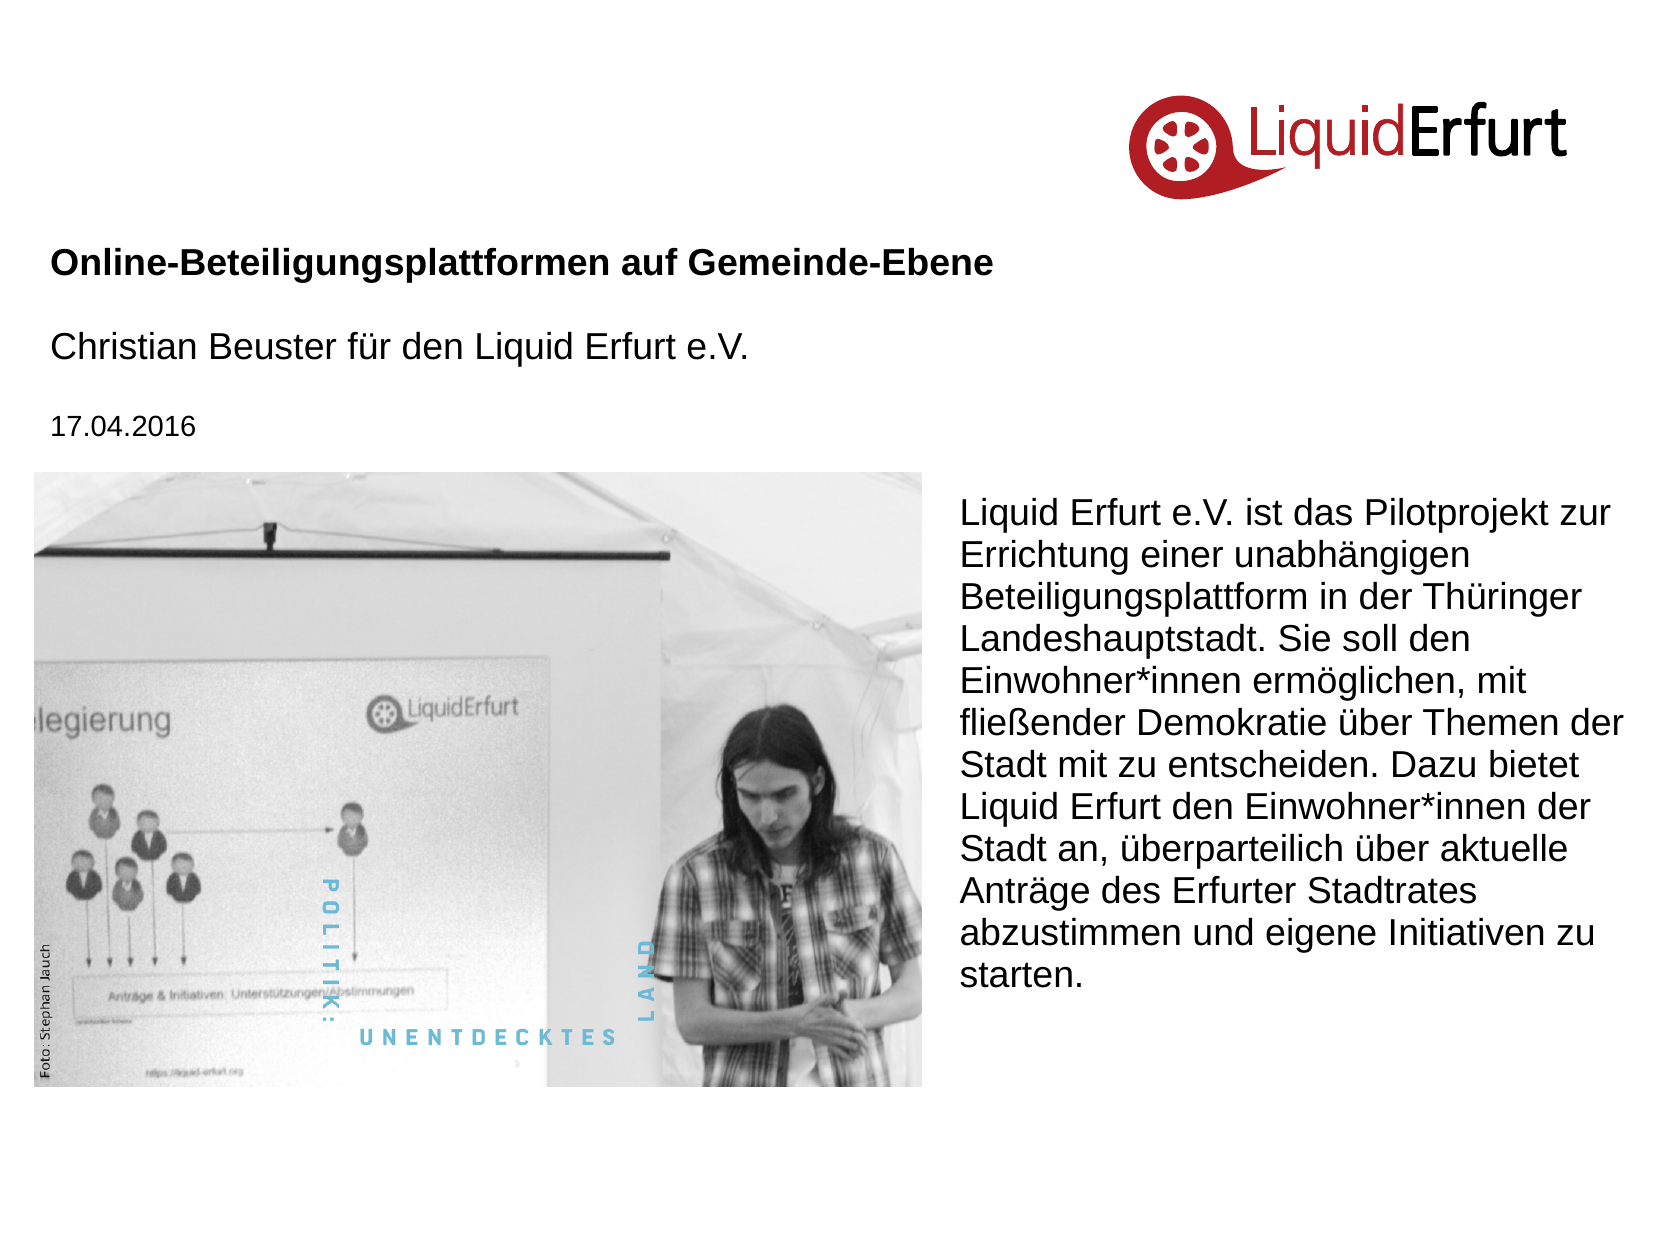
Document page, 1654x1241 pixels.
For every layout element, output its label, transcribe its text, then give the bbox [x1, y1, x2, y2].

picture [34, 472, 922, 1087]
text_box Liquid Erfurt e.V. ist das Pilotprojekt zur Errichtung einer unabhängigen Beteiligungsplattform in der Thüringer Landeshauptstadt. Sie soll den Einwohner*innen ermöglichen, mit fließender Demokratie über Themen der Stadt mit zu entscheiden. Dazu bietet Liquid Erfurt den Einwohner*innen der Stadt an, überparteilich über aktuelle Anträge des Erfurter Stadtrates abzustimmen und eigene Initiativen zu starten. [944, 484, 1642, 1040]
text_box Online-Beteiligungsplattformen auf Gemeinde-Ebene Christian Beuster für den Liquid Erfurt e.V. 17.04.2016 [35, 234, 1037, 452]
